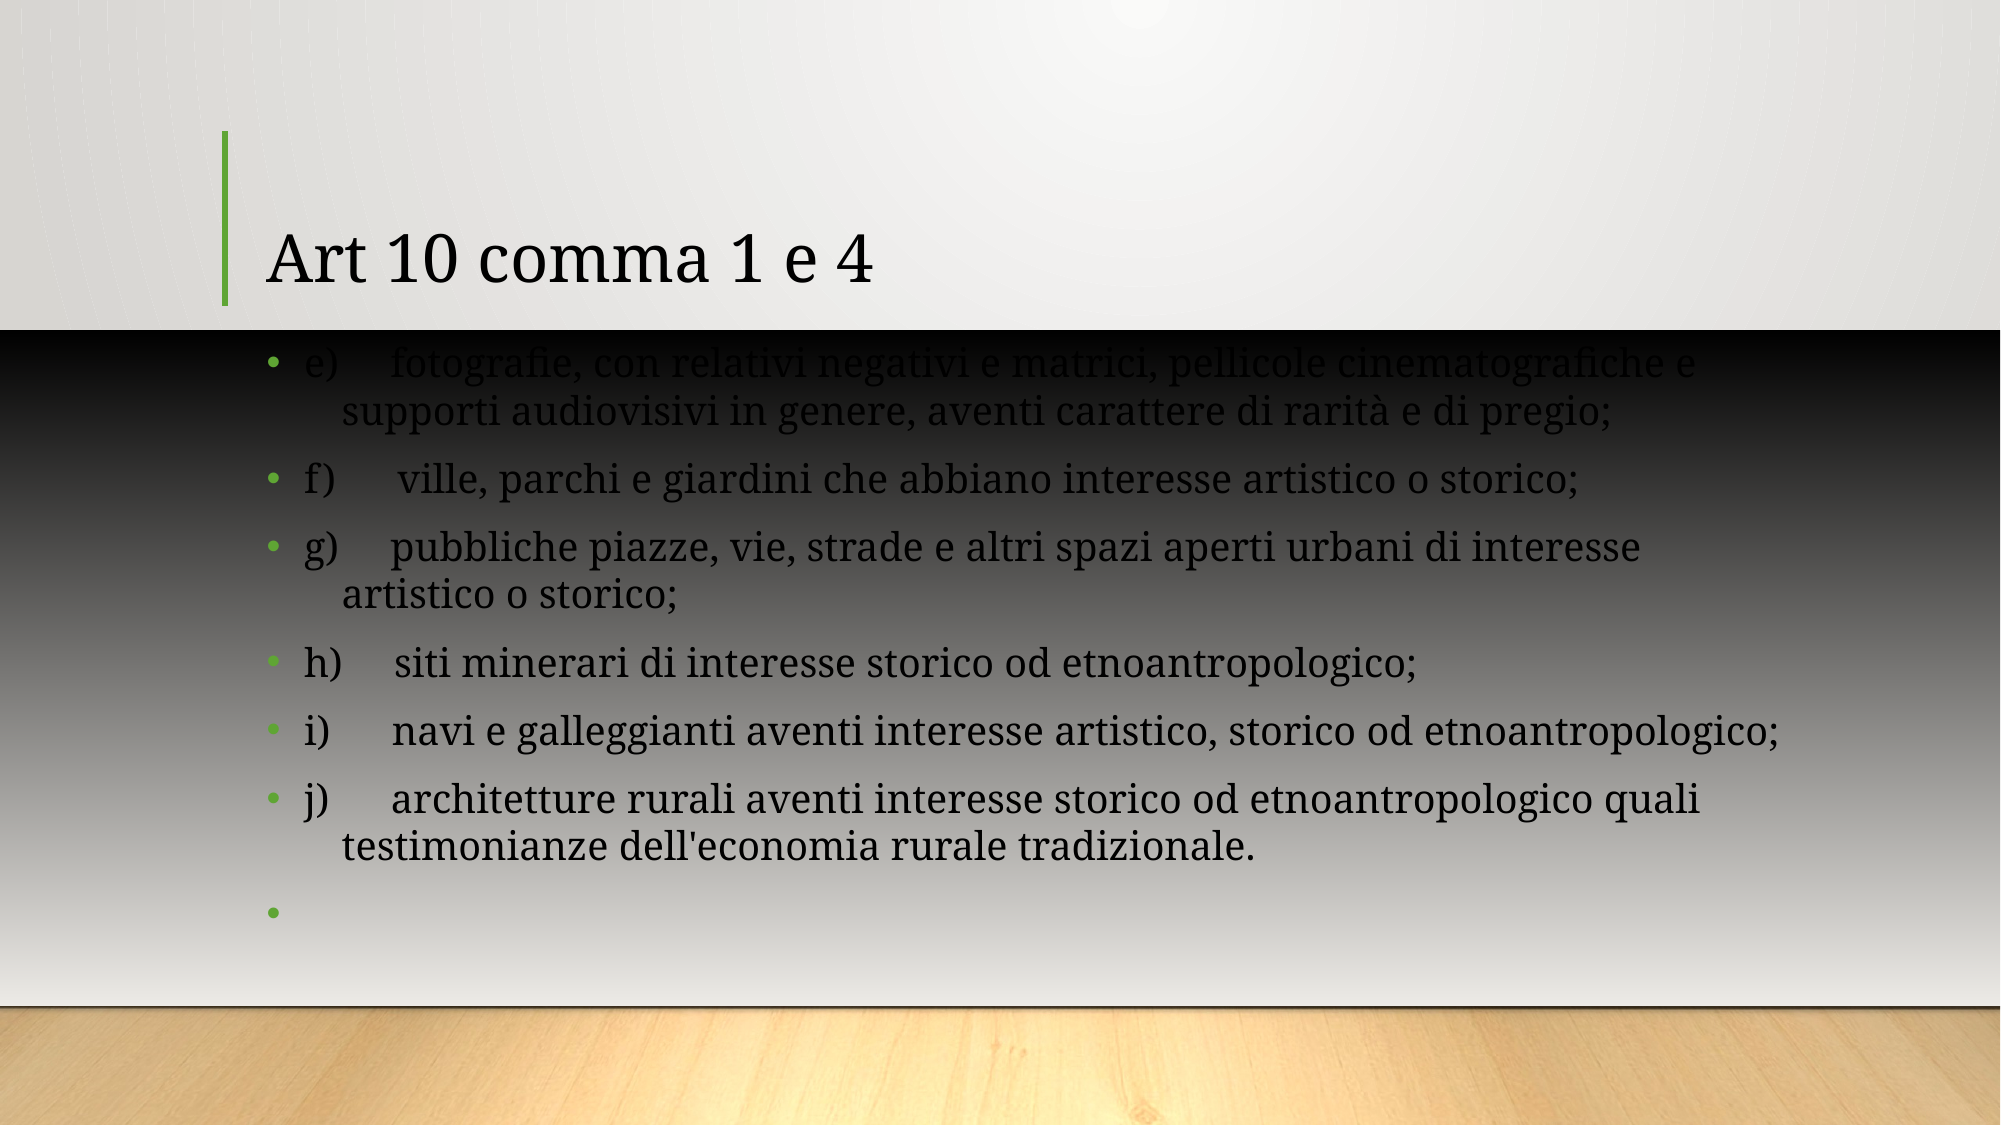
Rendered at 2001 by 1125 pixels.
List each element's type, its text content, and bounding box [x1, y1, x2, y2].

list e) fotografie, con relativi negativi e matrici, pellicole cinematografiche e supporti audiovisivi in genere, aventi carattere di rarità e di pregio; f) ville, parchi e giardini che abbiano interesse artistico o storico; g) pubbliche piazze, vie, strade e altri spazi aperti urbani di interesse artistico o storico; h) siti minerari di interesse storico od etnoantropologico; i) navi e galleggianti aventi interesse artistico, storico od etnoantropologico; j) architetture rurali aventi interesse storico od etnoantropologico quali testimonianze dell'economia rurale tradizionale. [251, 330, 1814, 897]
title Art 10 comma 1 e 4 [251, 131, 1814, 305]
